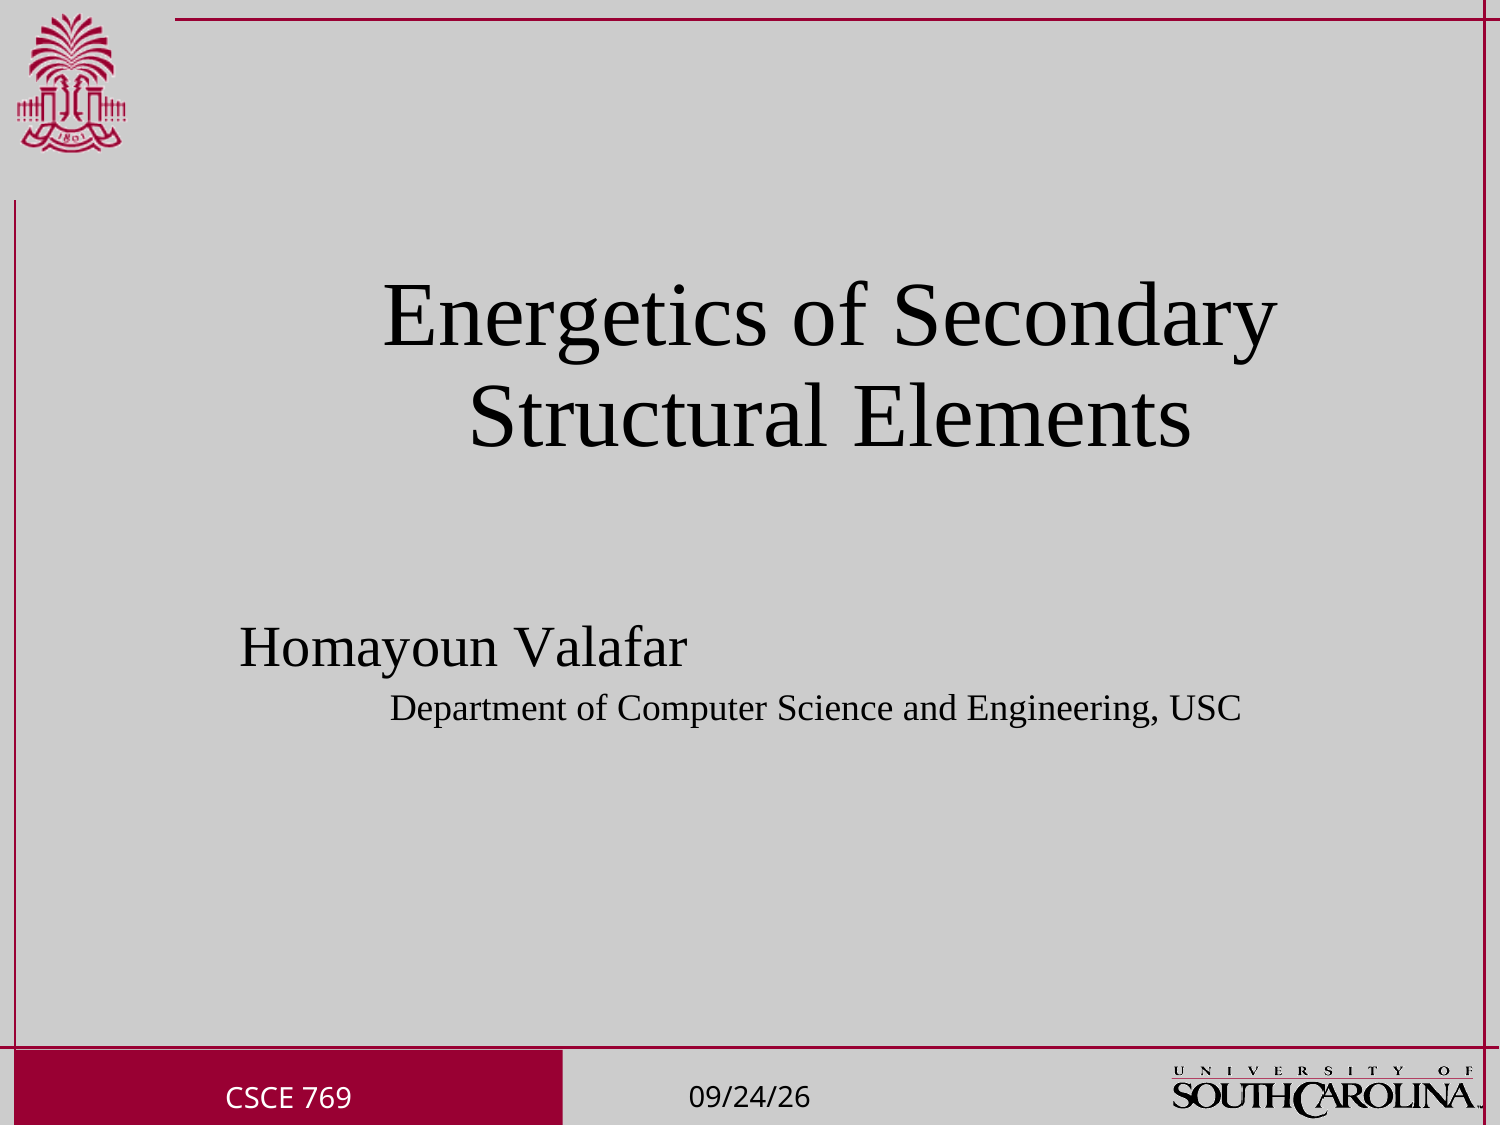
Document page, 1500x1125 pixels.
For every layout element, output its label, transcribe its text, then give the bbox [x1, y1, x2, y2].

picture [1162, 1049, 1483, 1125]
title Energetics of Secondary Structural Elements [275, 167, 1388, 563]
picture [12, 12, 131, 155]
subtitle Homayoun Valafar Department of Computer Science and Engineering, USC [225, 612, 1276, 920]
